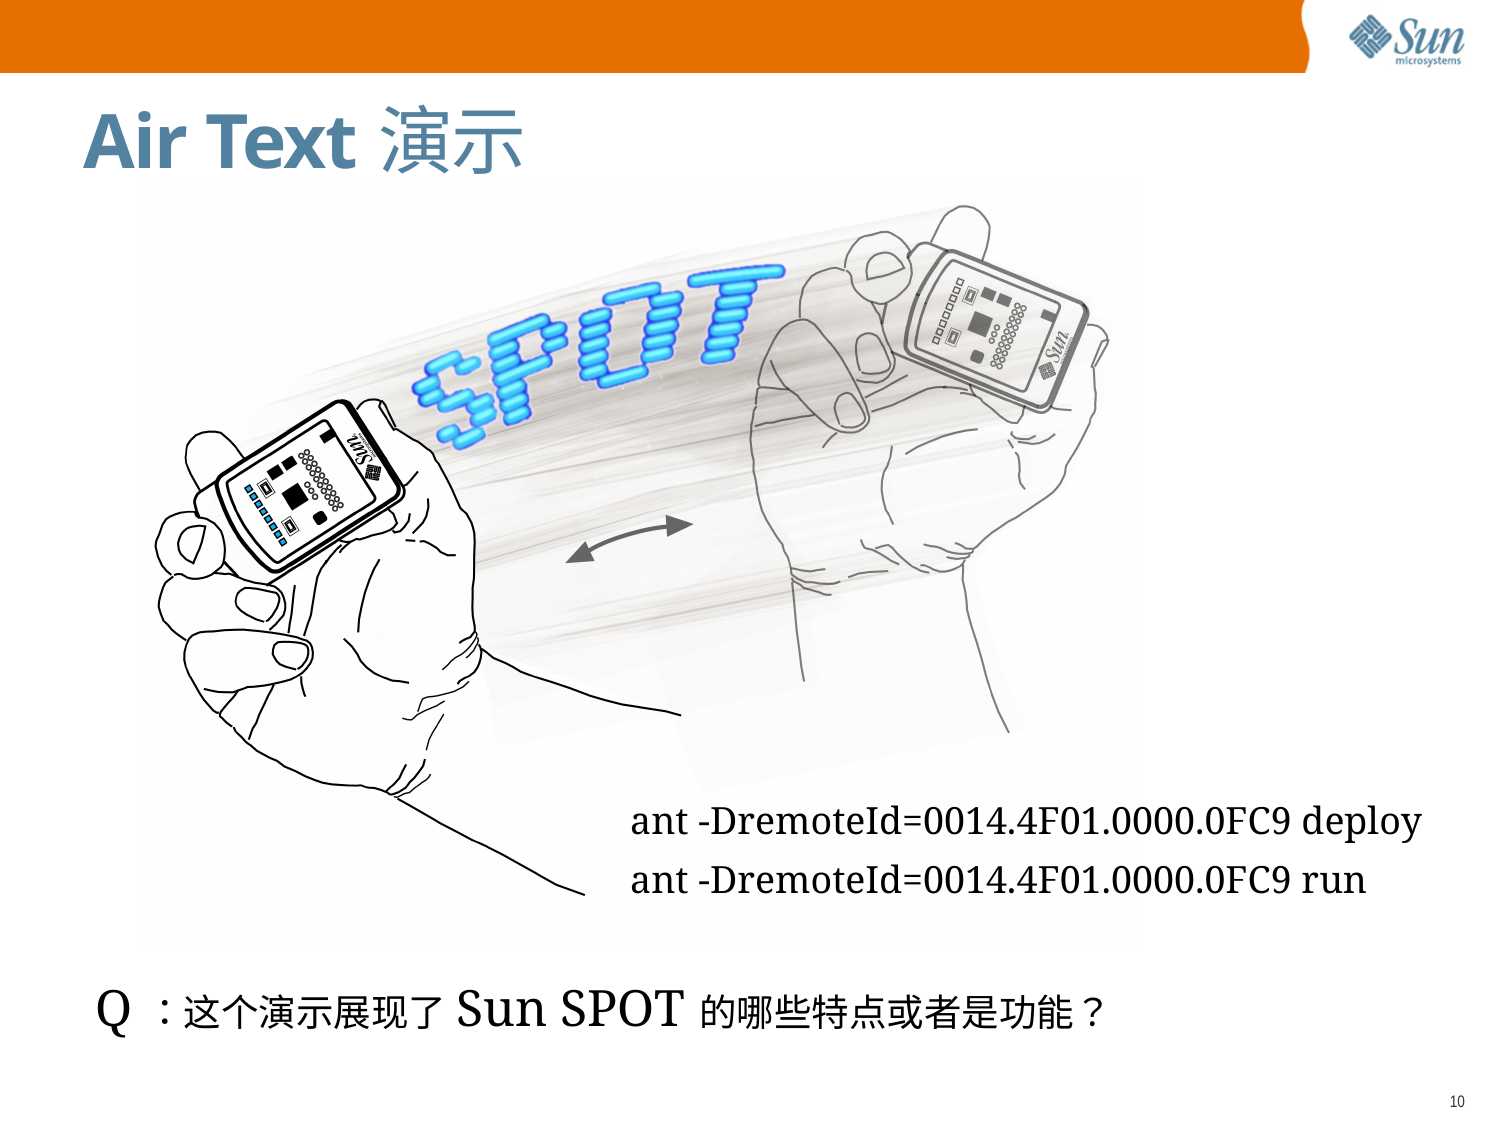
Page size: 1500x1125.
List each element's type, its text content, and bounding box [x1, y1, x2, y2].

text_box ant -DremoteId=0014.4F01.0000.0FC9 deploy ant -DremoteId=0014.4F01.0000.0FC9 run [630, 800, 1400, 895]
picture [136, 182, 1141, 952]
text_box Q：这个演示展现了Sun SPOT的哪些特点或者是功能？ [95, 980, 1065, 1038]
title Air Text演示 [83, 94, 1446, 199]
picture [0, 0, 1500, 73]
